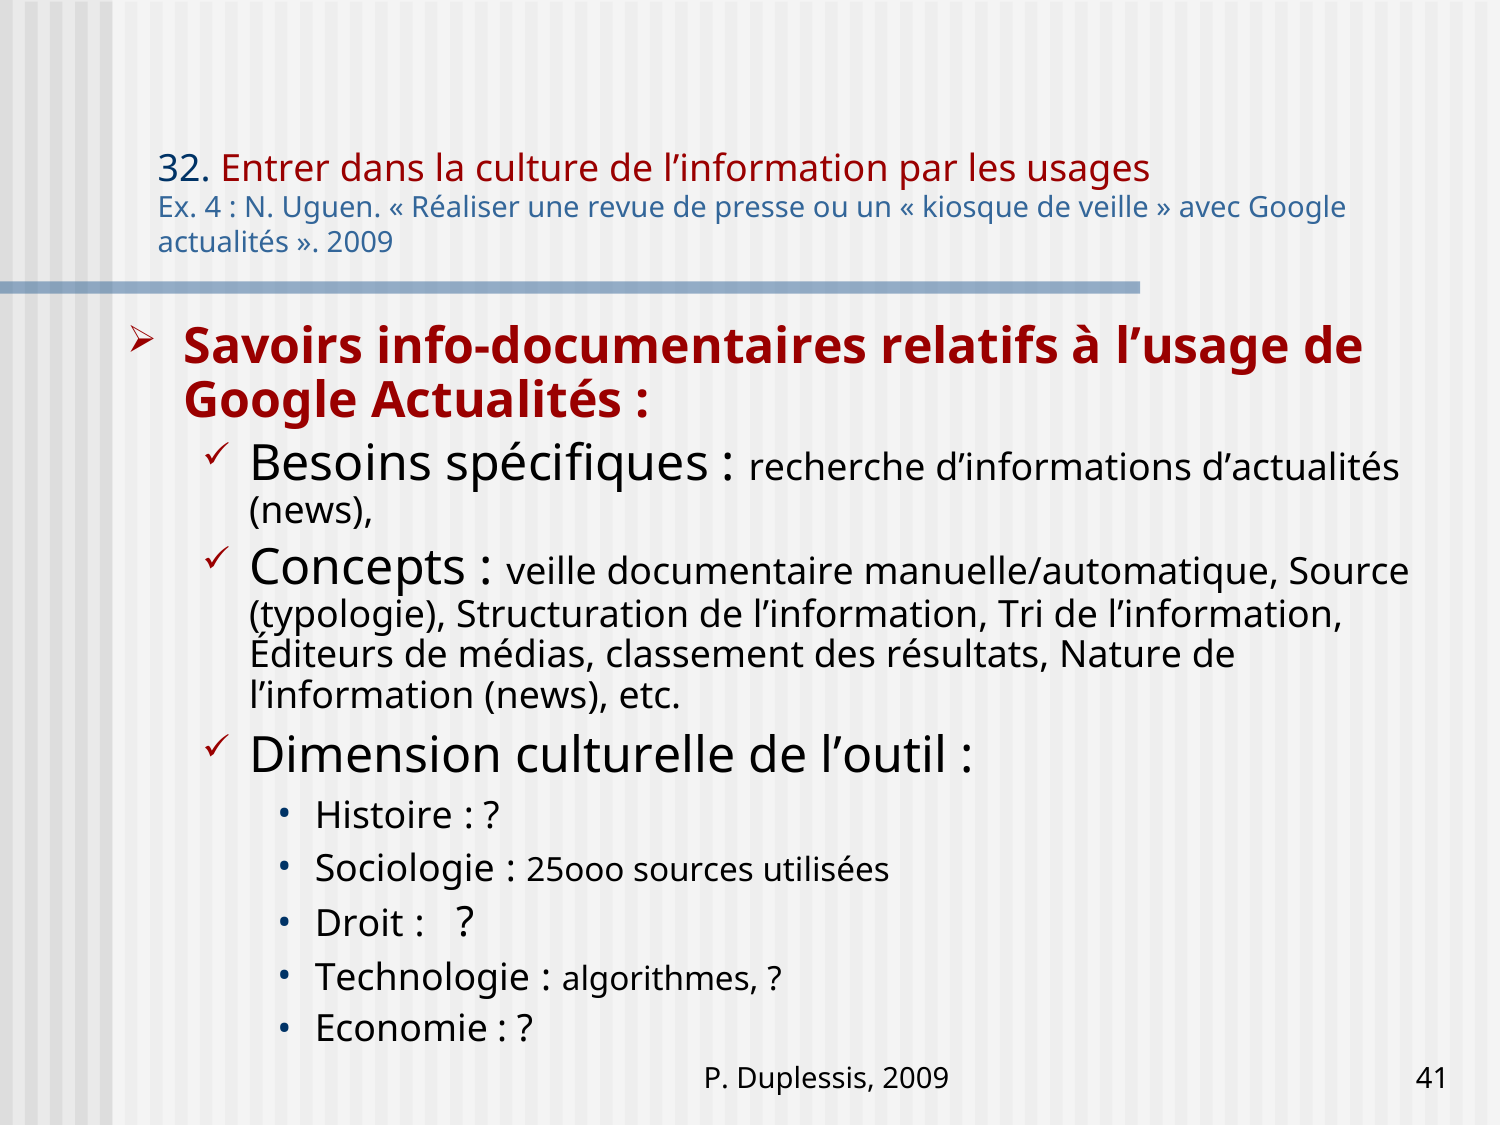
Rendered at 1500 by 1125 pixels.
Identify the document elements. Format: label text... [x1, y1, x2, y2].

title 32. Entrer dans la culture de l’information par les usages Ex. 4 : N. Uguen. « Réaliser une revue de presse ou un « kiosque de veille » avec Google actualités ». 2009 [142, 136, 1482, 267]
list Savoirs info-documentaires relatifs à l’usage de Google Actualités : Besoins spécifiques : recherche d’informations d’actualités (news), Concepts : veille documentaire manuelle/automatique, Source (typologie), Structuration de l’information, Tri de l’information, Éditeurs de médias, classement des résultats, Nature de l’information (news), etc. Dimension culturelle de l’outil : Histoire : ? Sociologie : 25ooo sources utilisées Droit : ? Technologie : algorithmes, ? Economie : ? [112, 312, 1481, 1000]
